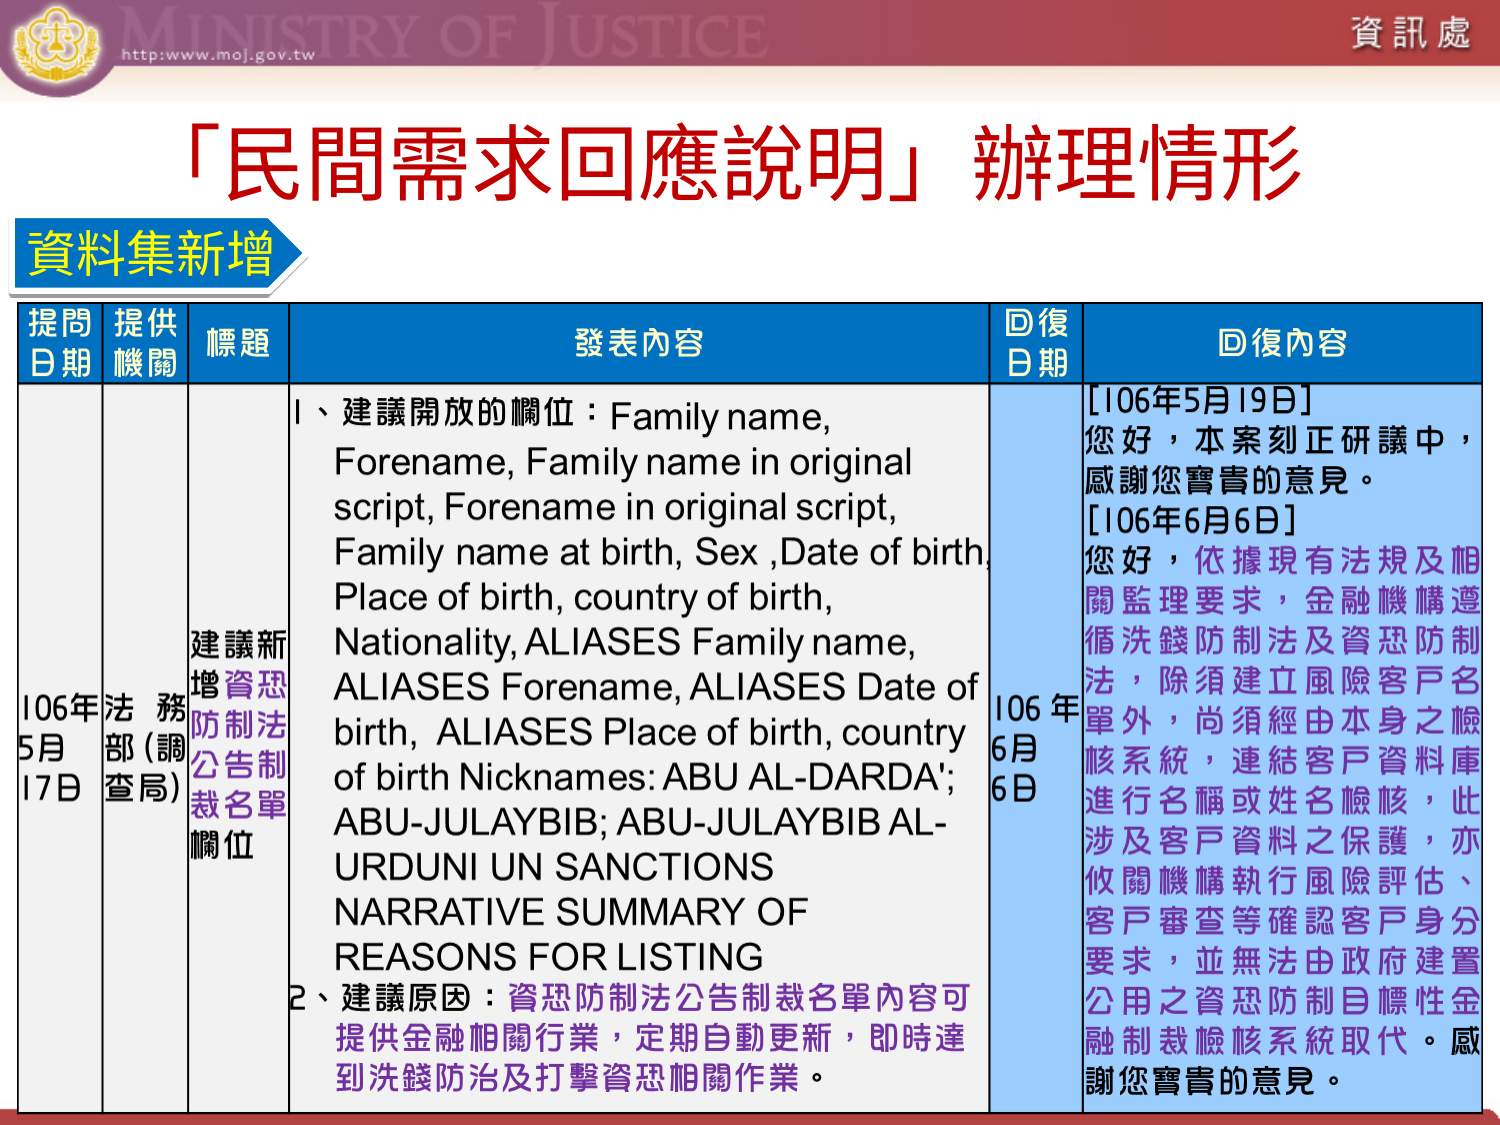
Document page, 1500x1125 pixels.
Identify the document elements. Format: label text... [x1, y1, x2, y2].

text_box 「民間需求回應說明」辦理情形 [123, 103, 1333, 220]
picture [17, 292, 1483, 1125]
text_box 資料集新增 [11, 215, 367, 291]
text_box -17- [1483, 1070, 1488, 1109]
